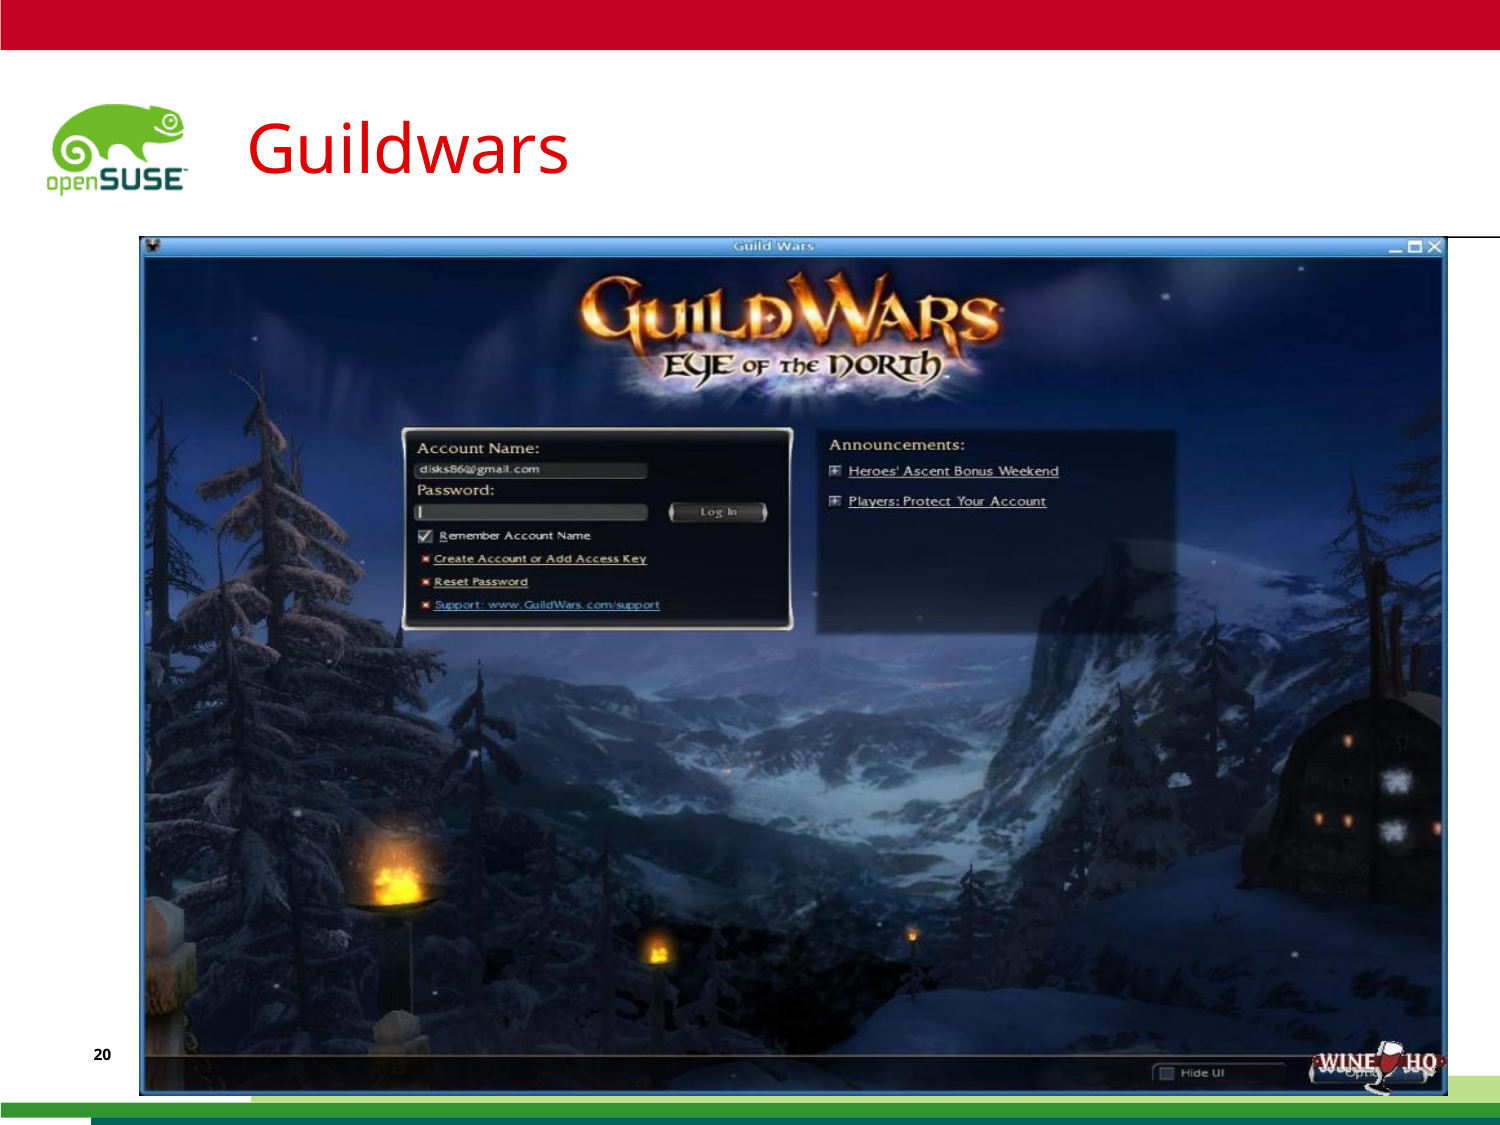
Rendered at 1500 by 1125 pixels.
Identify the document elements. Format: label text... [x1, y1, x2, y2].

picture [47, 104, 188, 197]
picture [139, 236, 1453, 1096]
title Guildwars [246, 68, 1409, 231]
